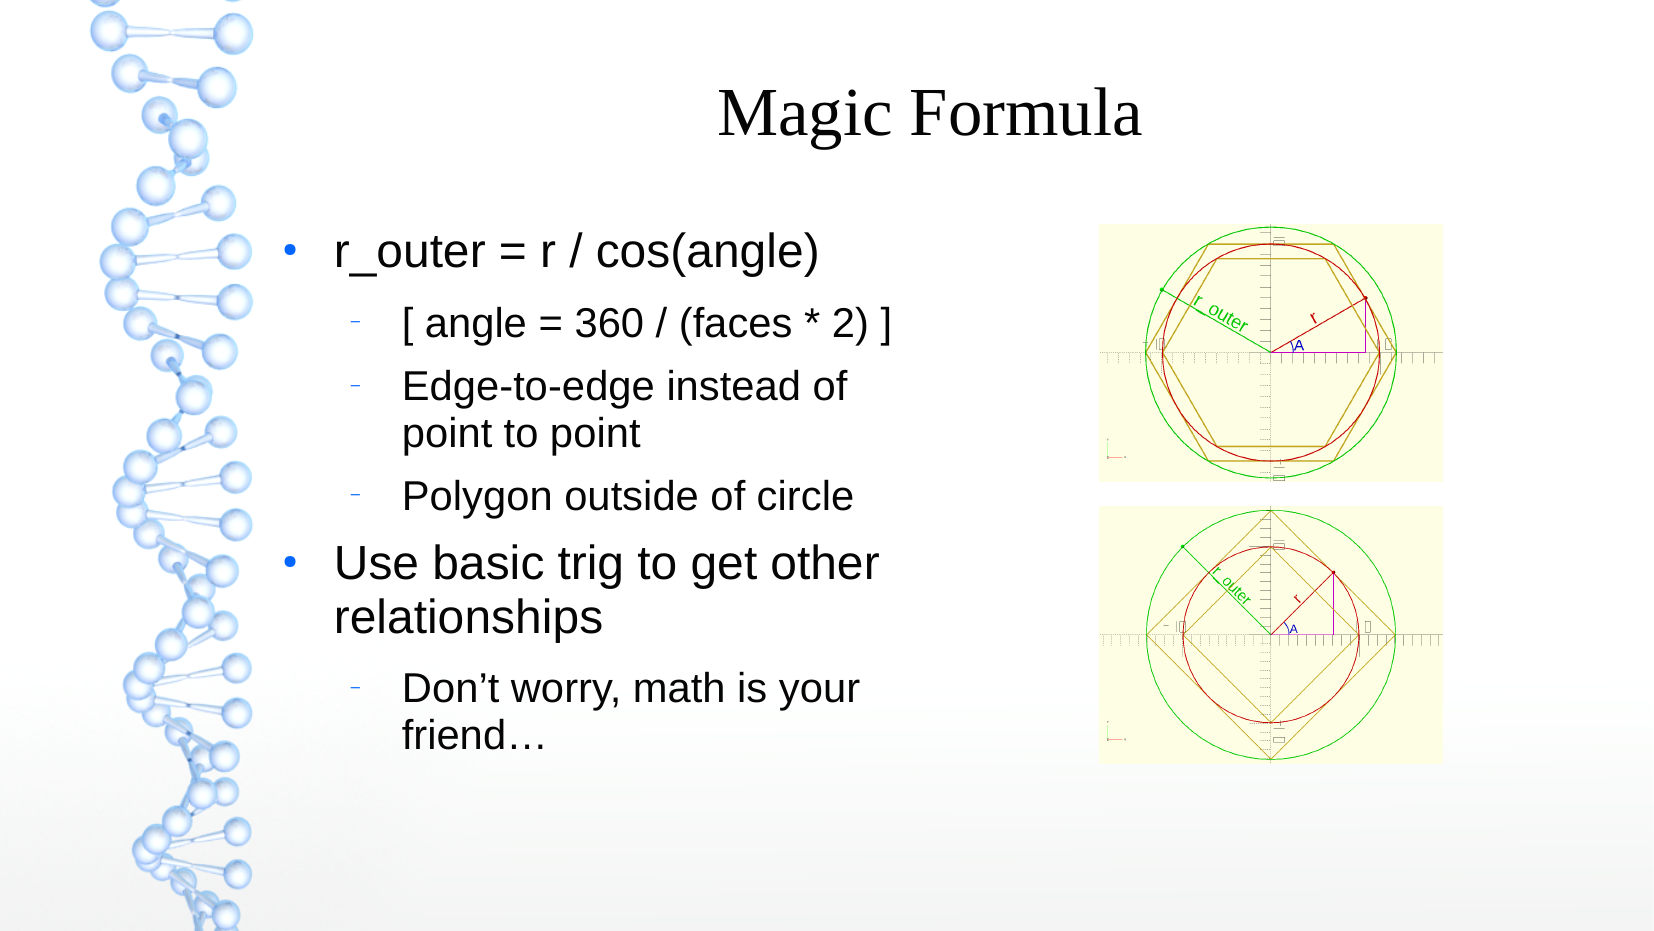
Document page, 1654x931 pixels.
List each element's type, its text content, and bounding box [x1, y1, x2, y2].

title Magic Formula [265, 35, 1595, 189]
list r_outer = r / cos(angle) [ angle = 360 / (faces * 2) ] Edge-to-edge instead of point to point Polygon outside of circle Use basic trig to get other relationships Don’t worry, math is your friend… [265, 224, 915, 764]
picture [0, 0, 1654, 931]
